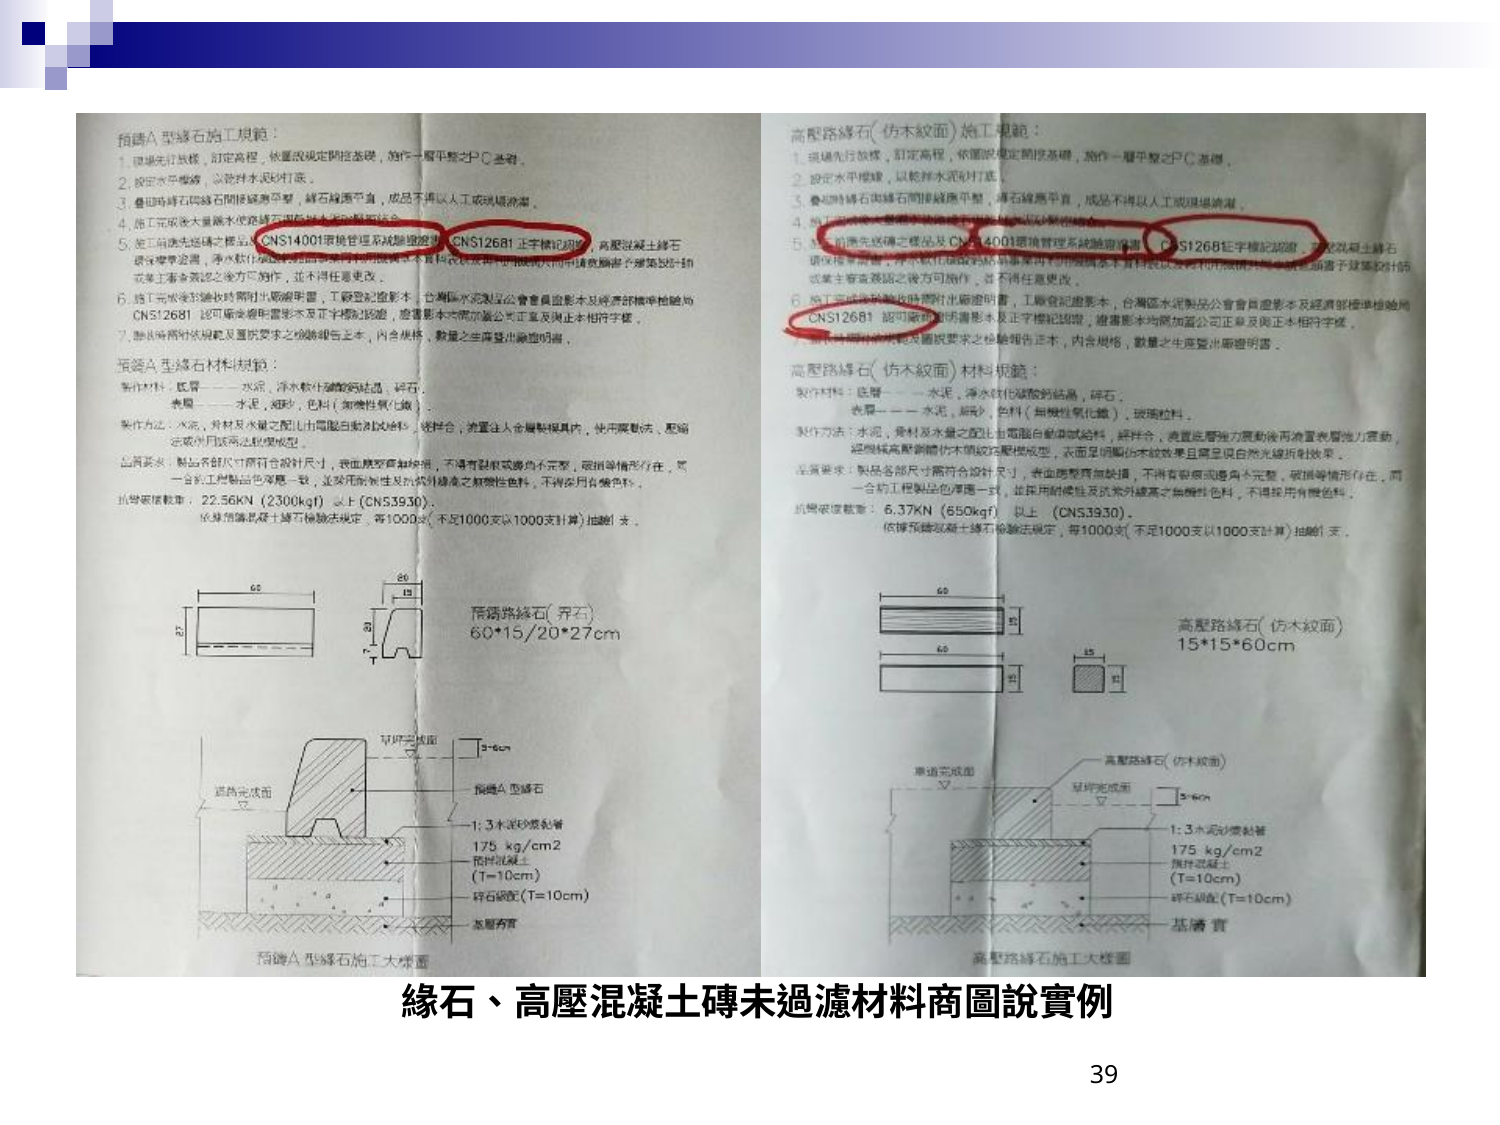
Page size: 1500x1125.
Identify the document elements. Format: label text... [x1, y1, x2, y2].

picture [76, 113, 1426, 977]
text_box 緣石、高壓混凝土磚未過濾材料商圖說實例 [387, 971, 1130, 1031]
text_box [1074, 1025, 1426, 1101]
